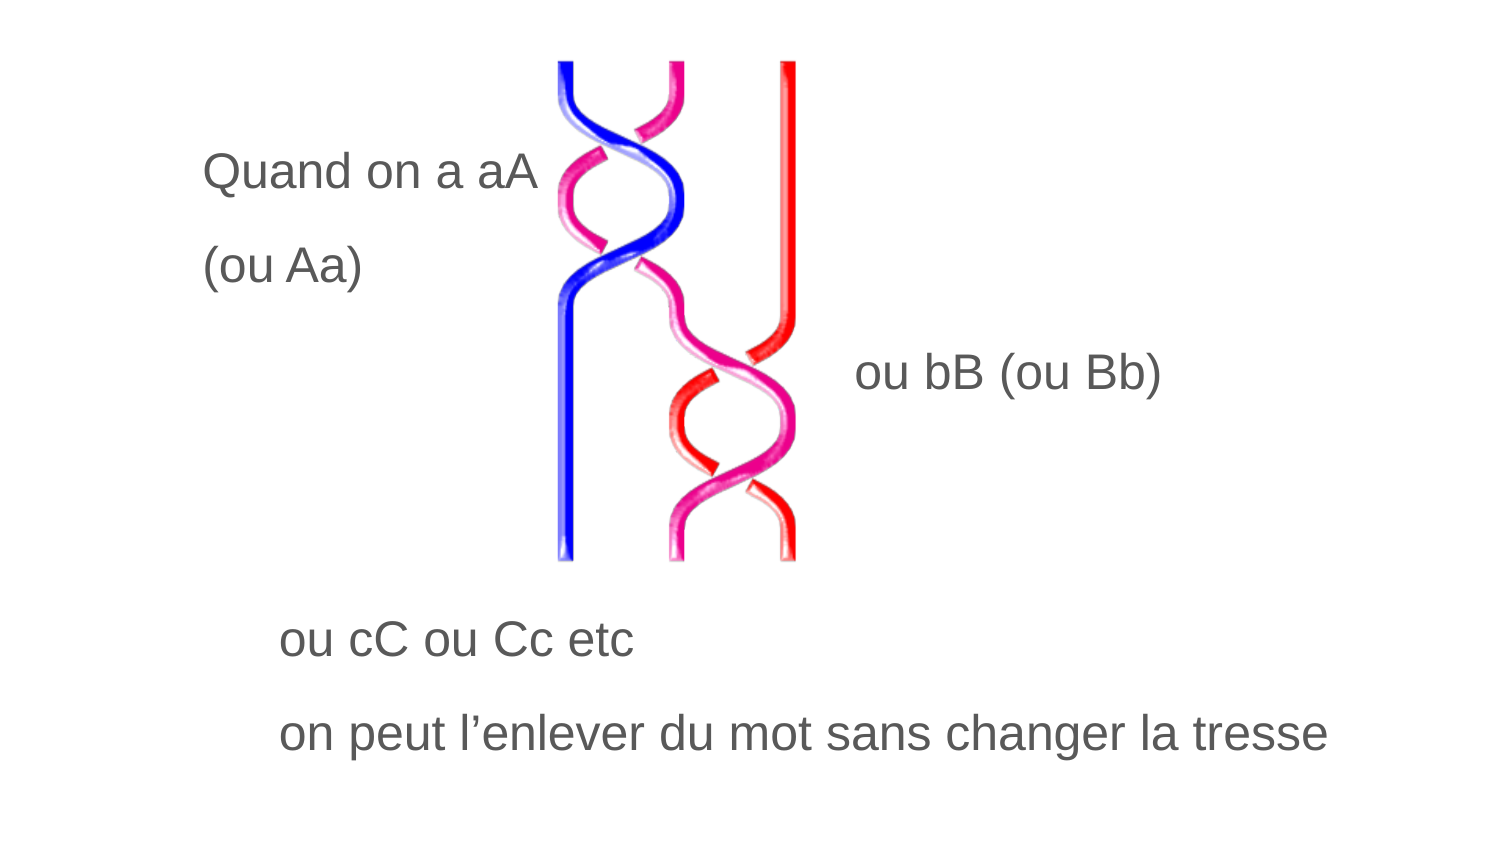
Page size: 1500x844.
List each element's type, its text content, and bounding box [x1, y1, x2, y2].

list ou bB (ou Bb) [825, 324, 1256, 545]
picture [528, 0, 826, 591]
list Quand on a aA (ou Aa) [187, 123, 528, 458]
list ou cC ou Cc etc on peut l’enlever du mot sans changer la tresse [264, 591, 1372, 844]
